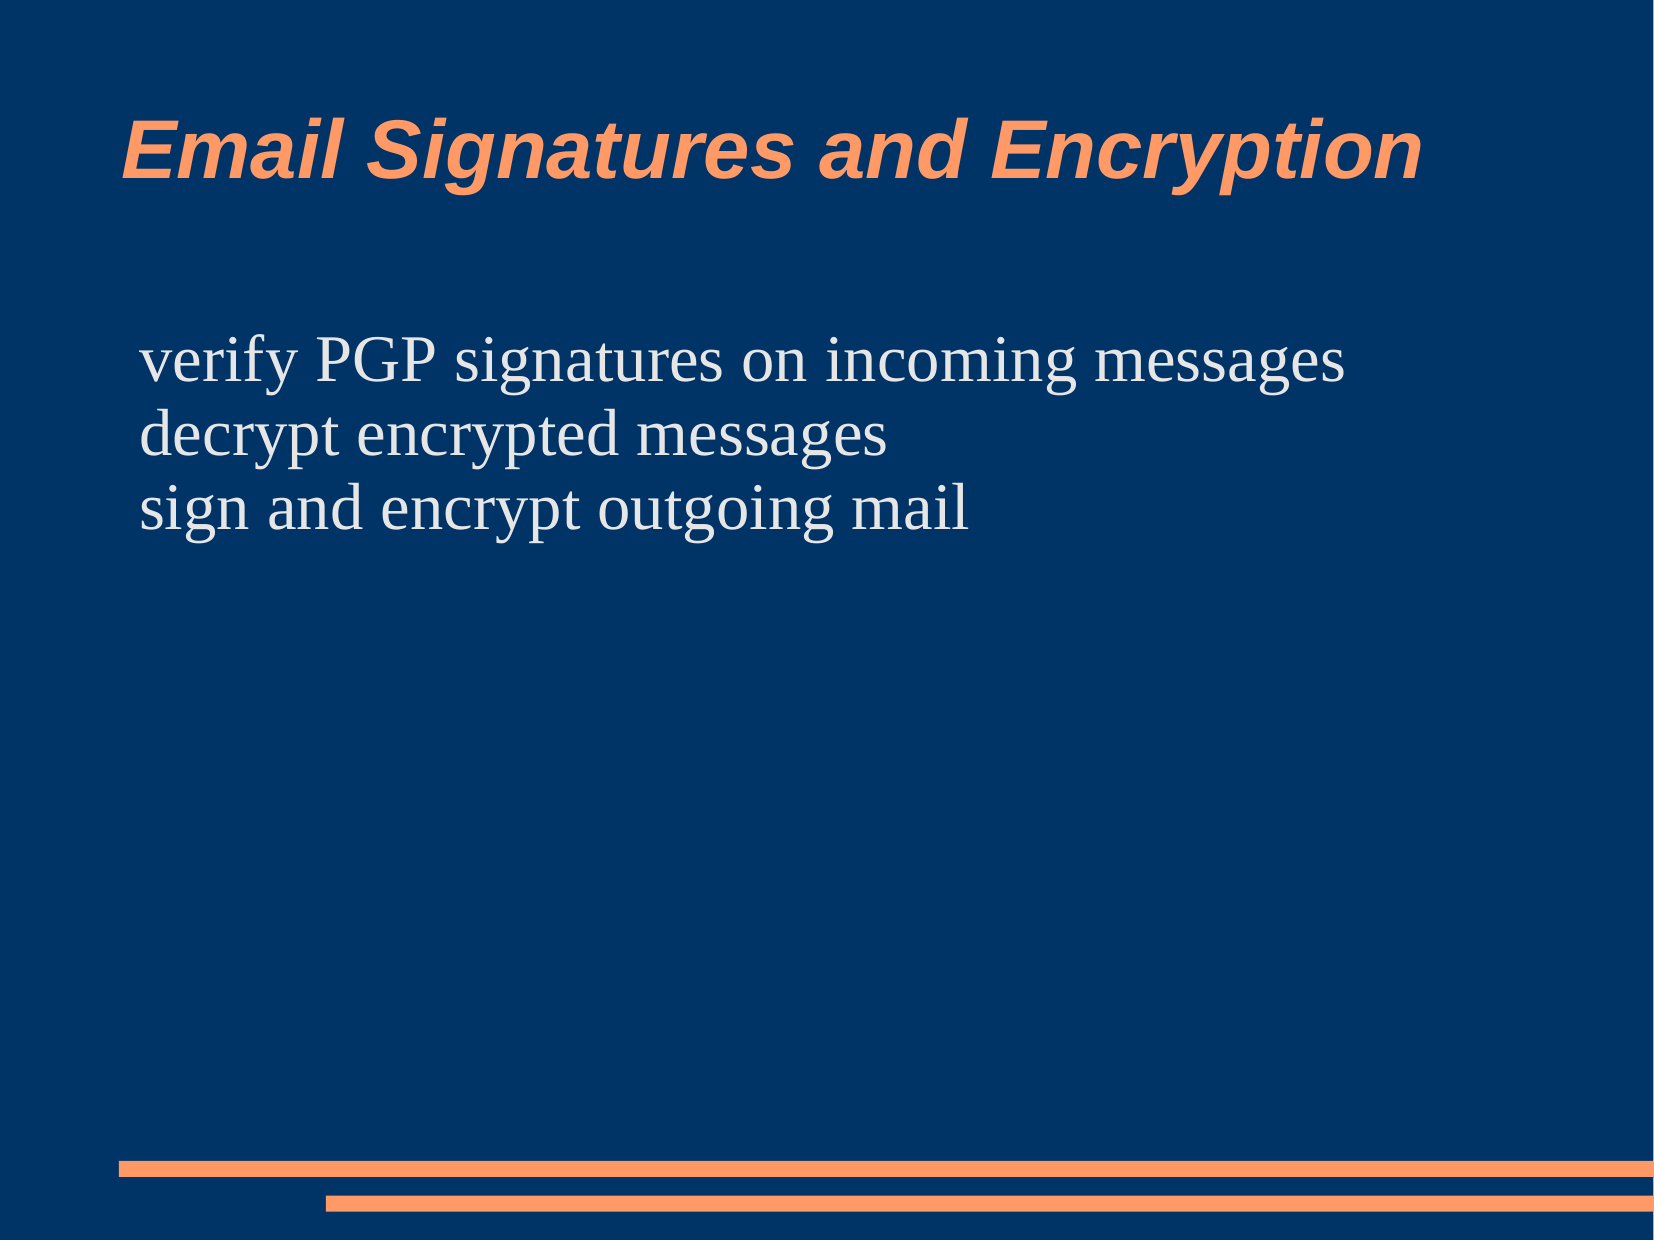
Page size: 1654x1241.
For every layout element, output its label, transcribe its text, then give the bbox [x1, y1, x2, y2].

list verify PGP signatures on incoming messages decrypt encrypted messages sign and encrypt outgoing mail [121, 322, 1561, 1118]
title Email Signatures and Encryption [121, 46, 1534, 254]
